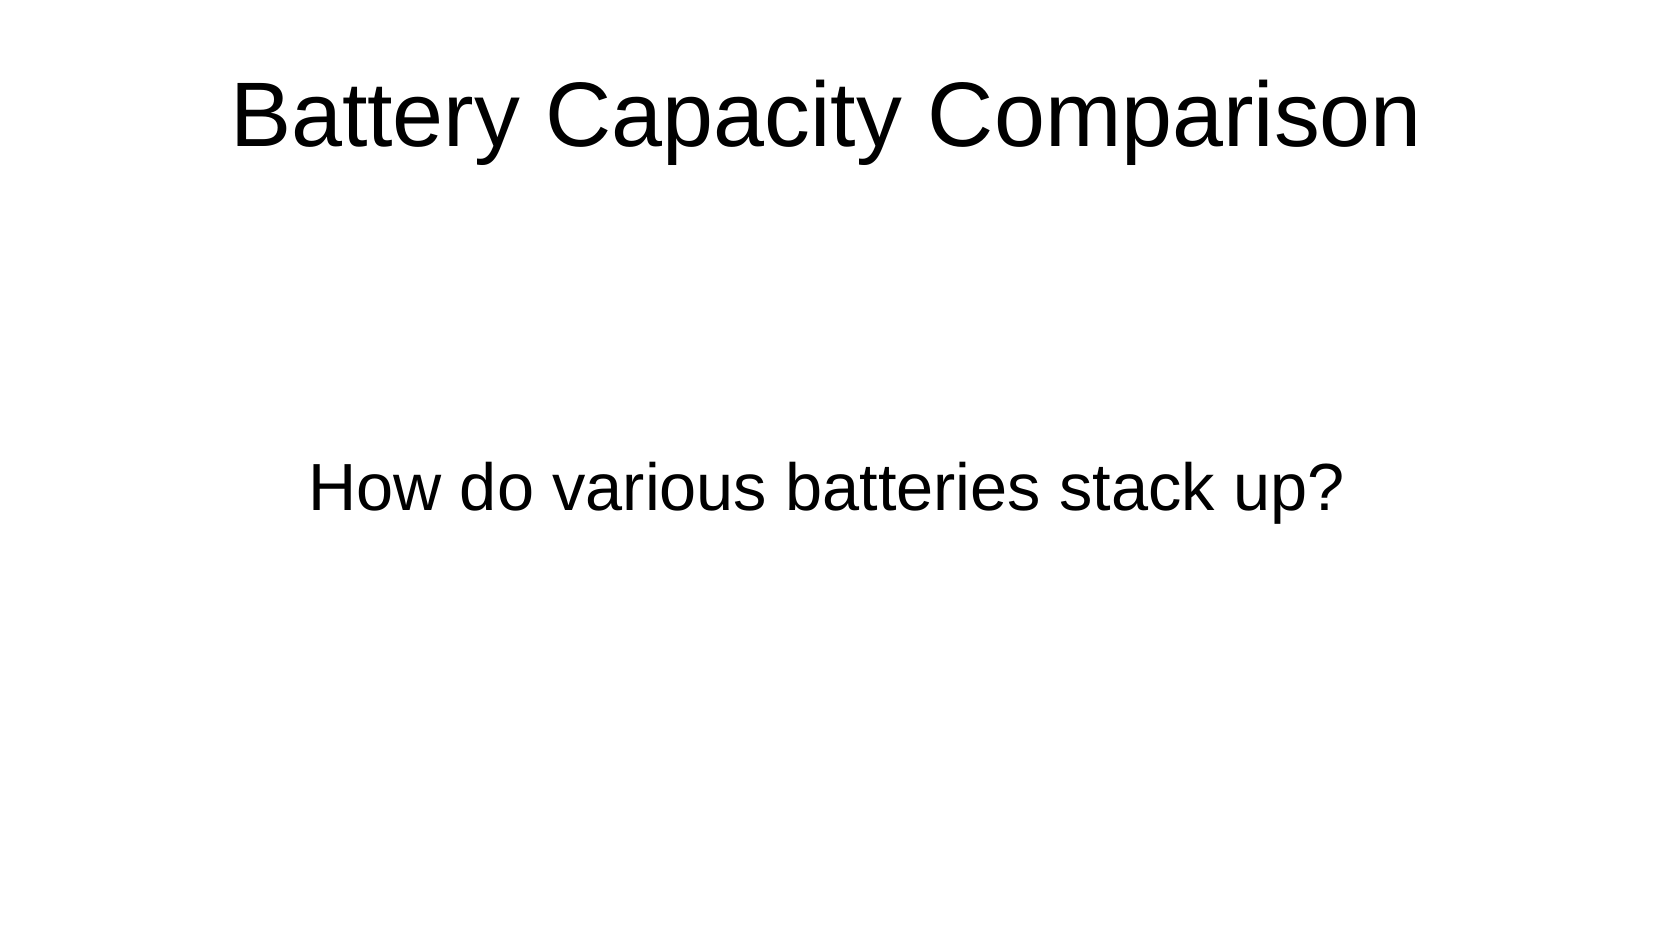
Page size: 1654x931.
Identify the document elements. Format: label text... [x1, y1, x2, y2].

title Battery Capacity Comparison [82, 37, 1571, 193]
subtitle How do various batteries stack up? [82, 217, 1571, 758]
